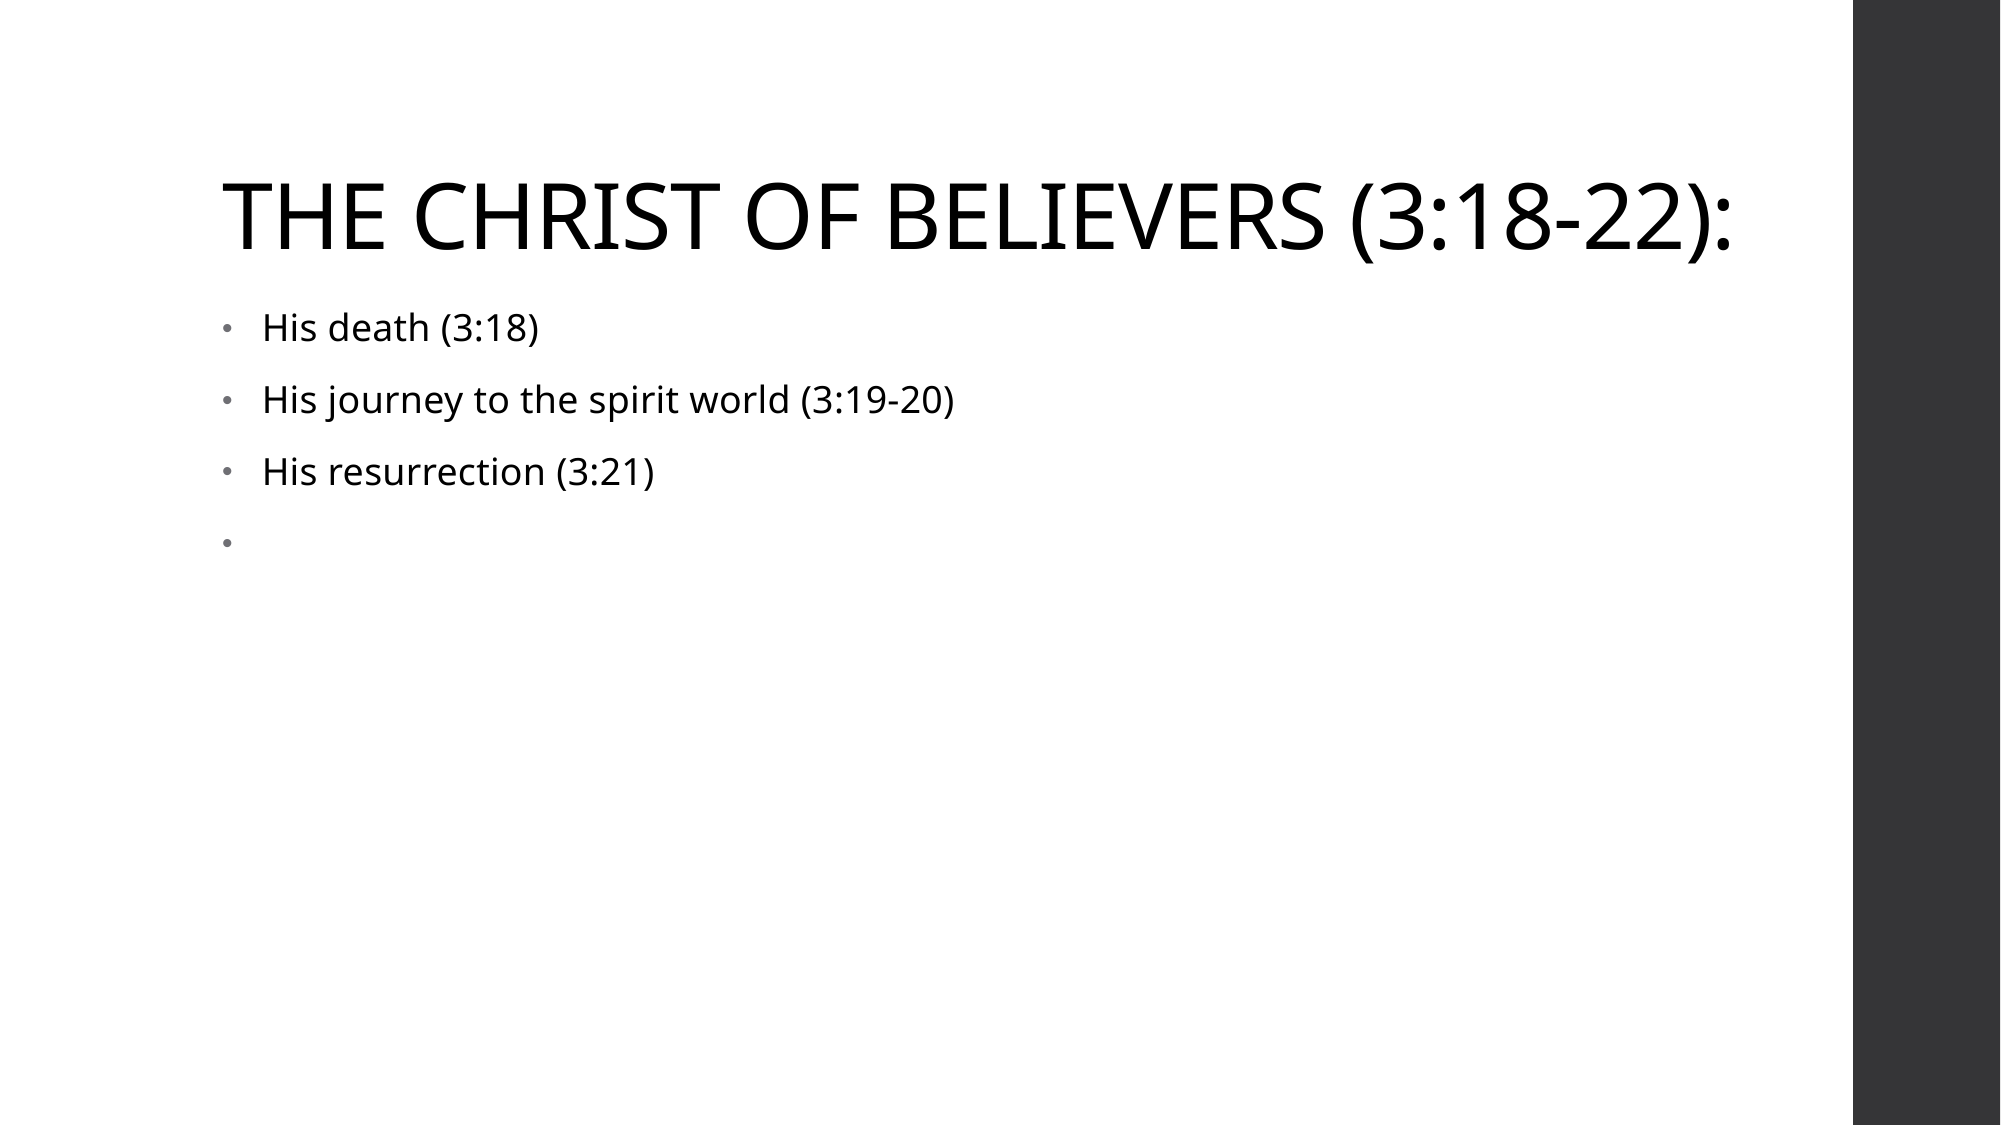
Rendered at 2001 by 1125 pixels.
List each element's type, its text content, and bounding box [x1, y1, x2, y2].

list His death (3:18) His journey to the spirit world (3:19-20) His resurrection (3:21) [206, 299, 1617, 1014]
title THE CHRIST OF BELIEVERS (3:18-22): [206, 60, 1797, 278]
